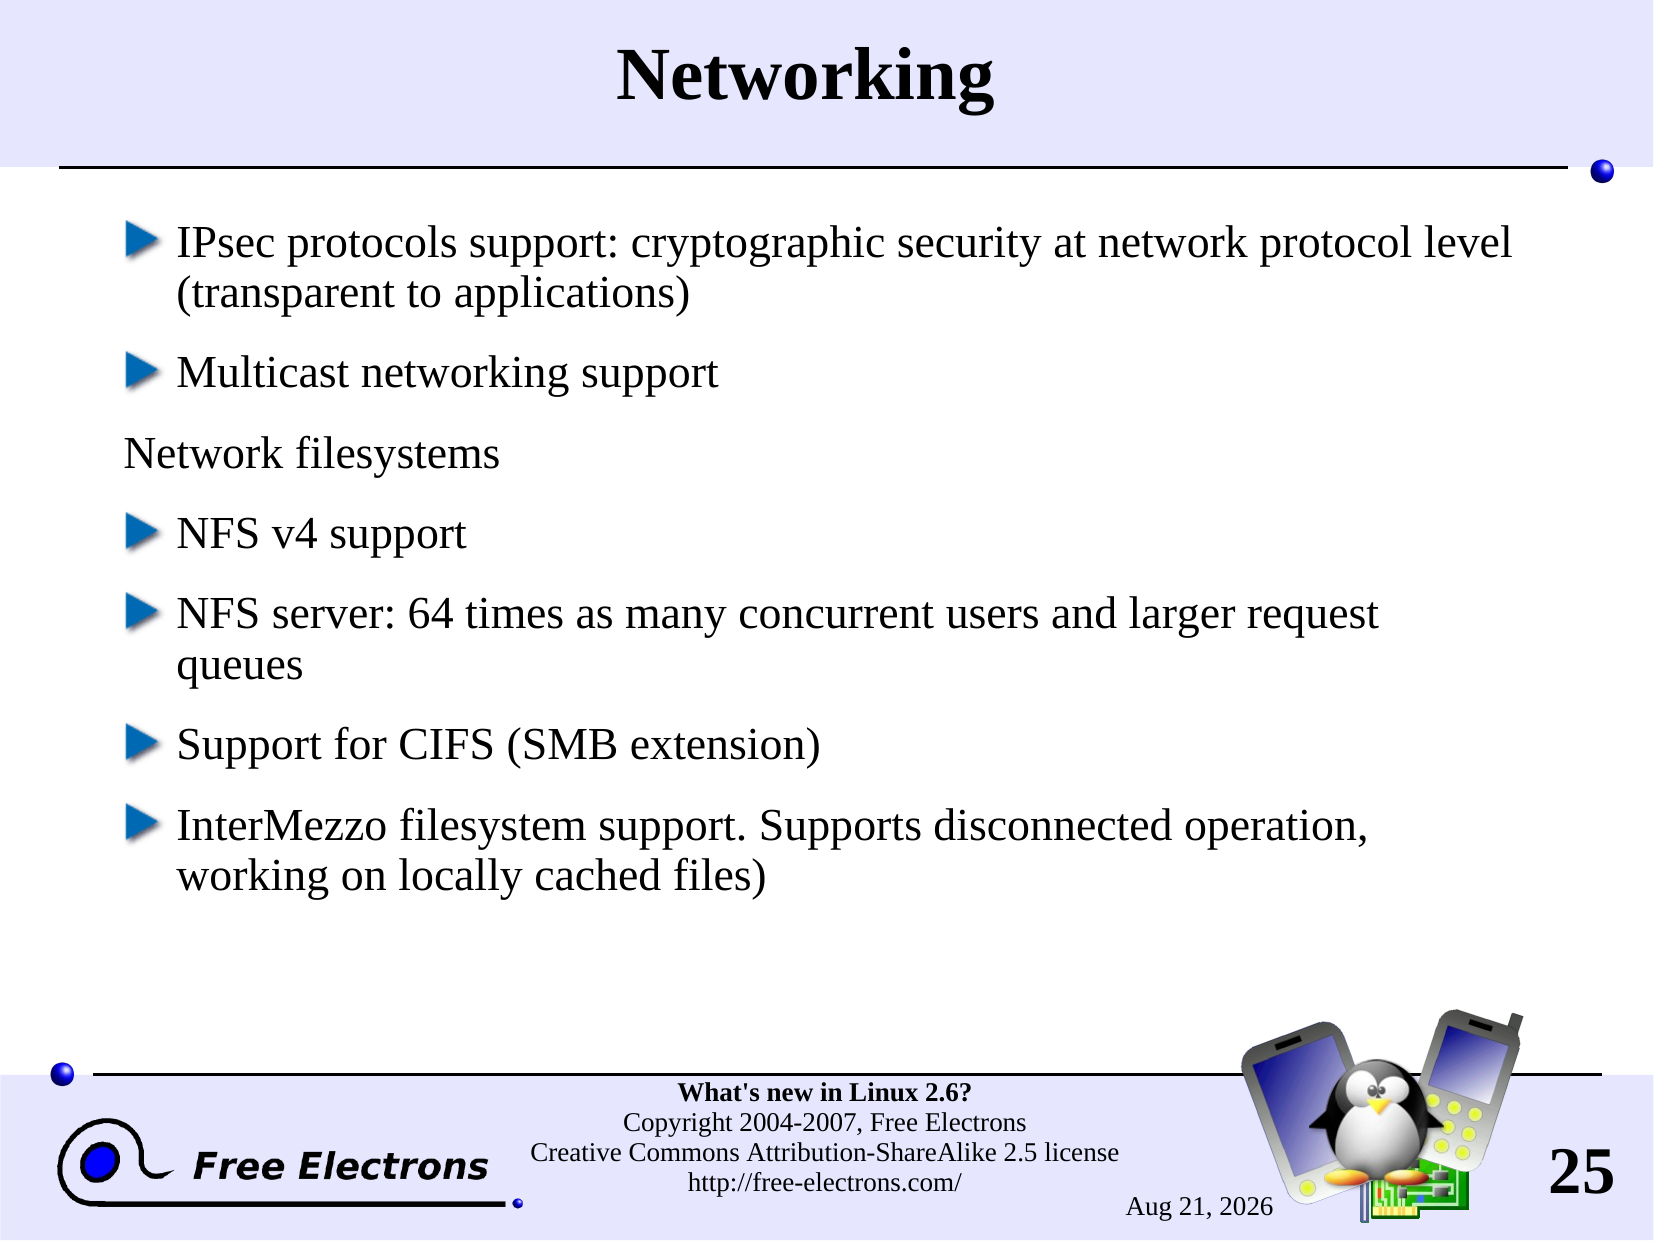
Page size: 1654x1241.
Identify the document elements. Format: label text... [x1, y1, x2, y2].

picture [50, 1107, 527, 1216]
picture [1231, 1007, 1538, 1241]
list IPsec protocols support: cryptographic security at network protocol level (transparent to applications) Multicast networking support Network filesystems NFS v4 support NFS server: 64 times as many concurrent users and larger request queues Support for CIFS (SMB extension) InterMezzo filesystem support. Supports disconnected operation, working on locally cached files) [105, 216, 1518, 1066]
title Networking [60, 25, 1551, 124]
